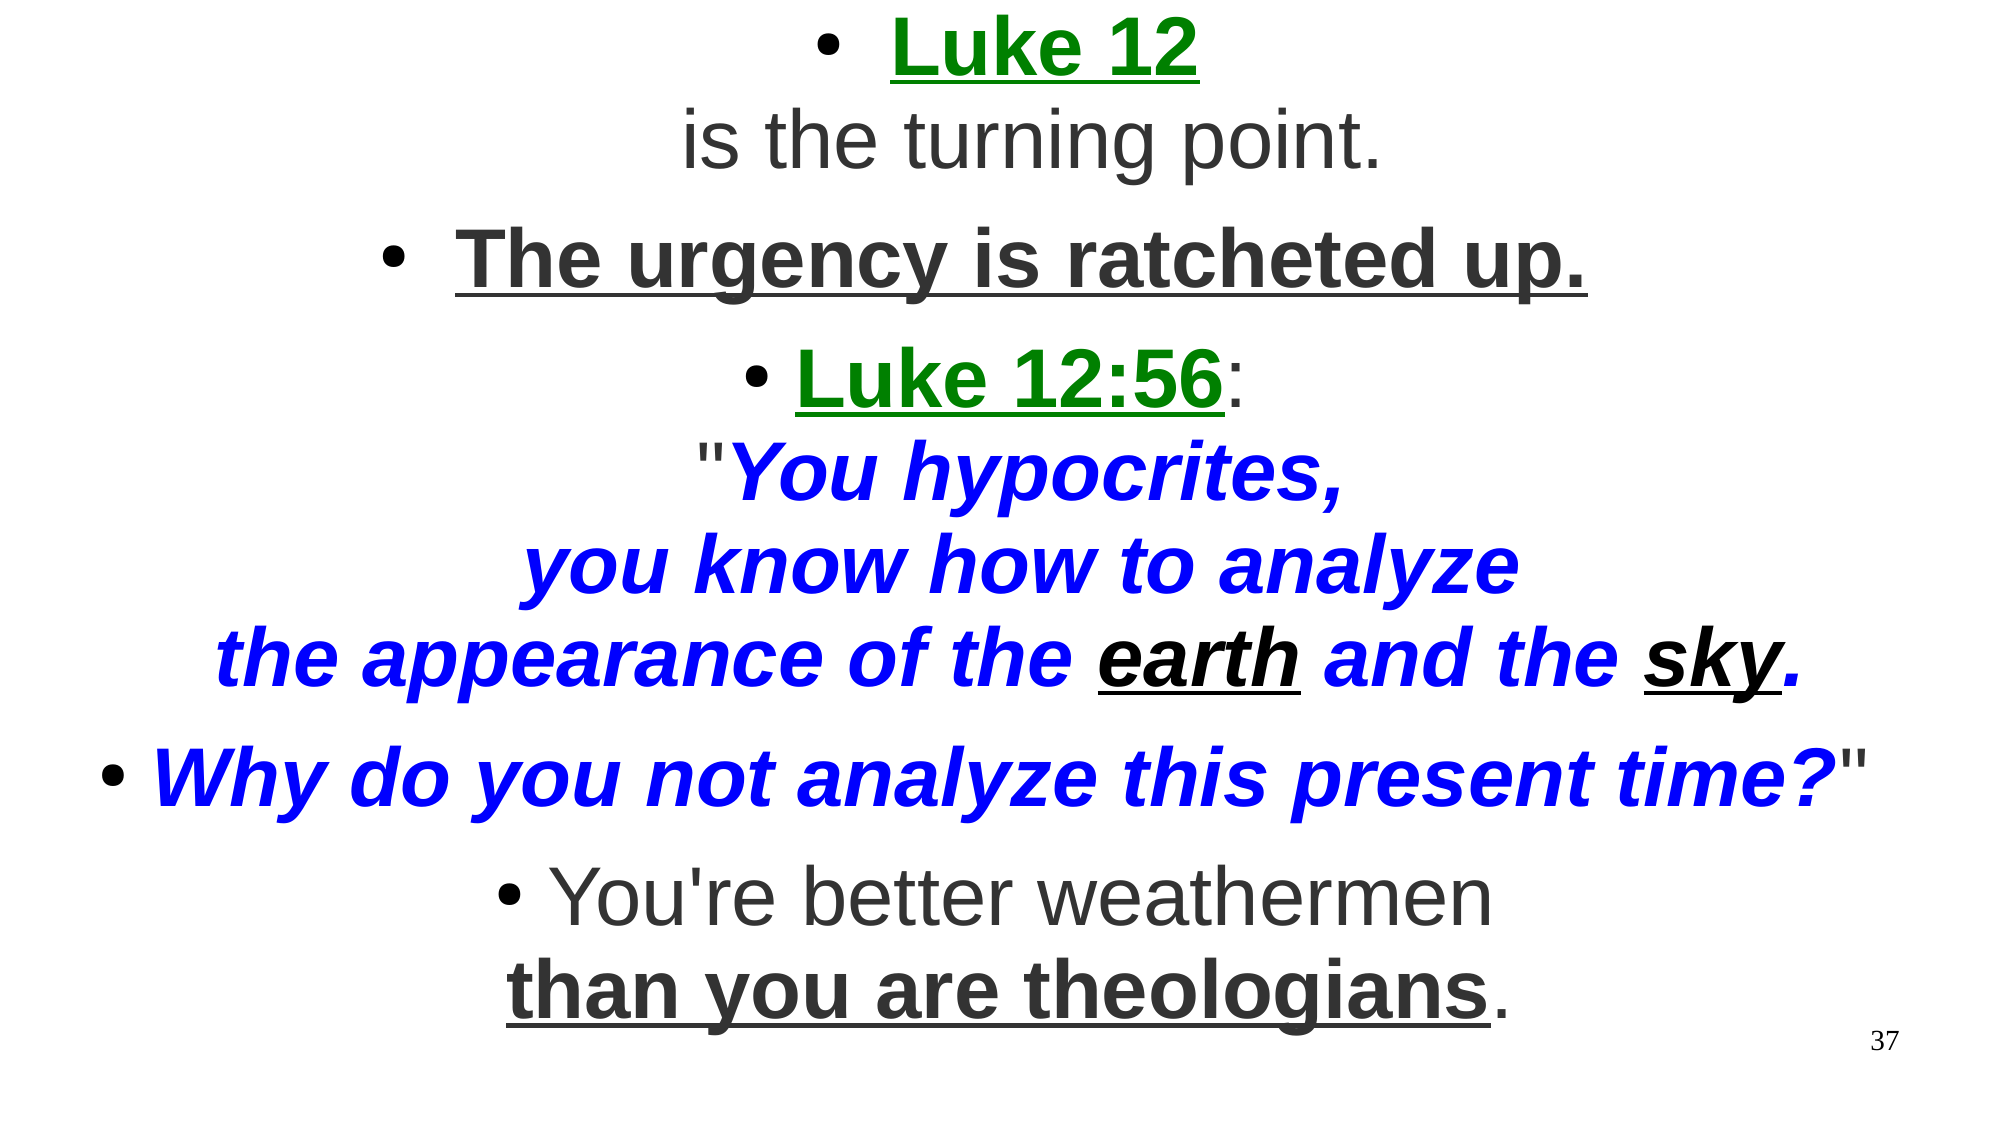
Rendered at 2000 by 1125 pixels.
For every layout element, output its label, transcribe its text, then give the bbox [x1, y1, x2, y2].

list Luke 12 is the turning point. The urgency is ratcheted up. Luke 12:56: "You hypocrites, you know how to analyze the appearance of the earth and the sky. Why do you not analyze this present time?" You're better weathermen than you are theologians. [0, 0, 1996, 1123]
